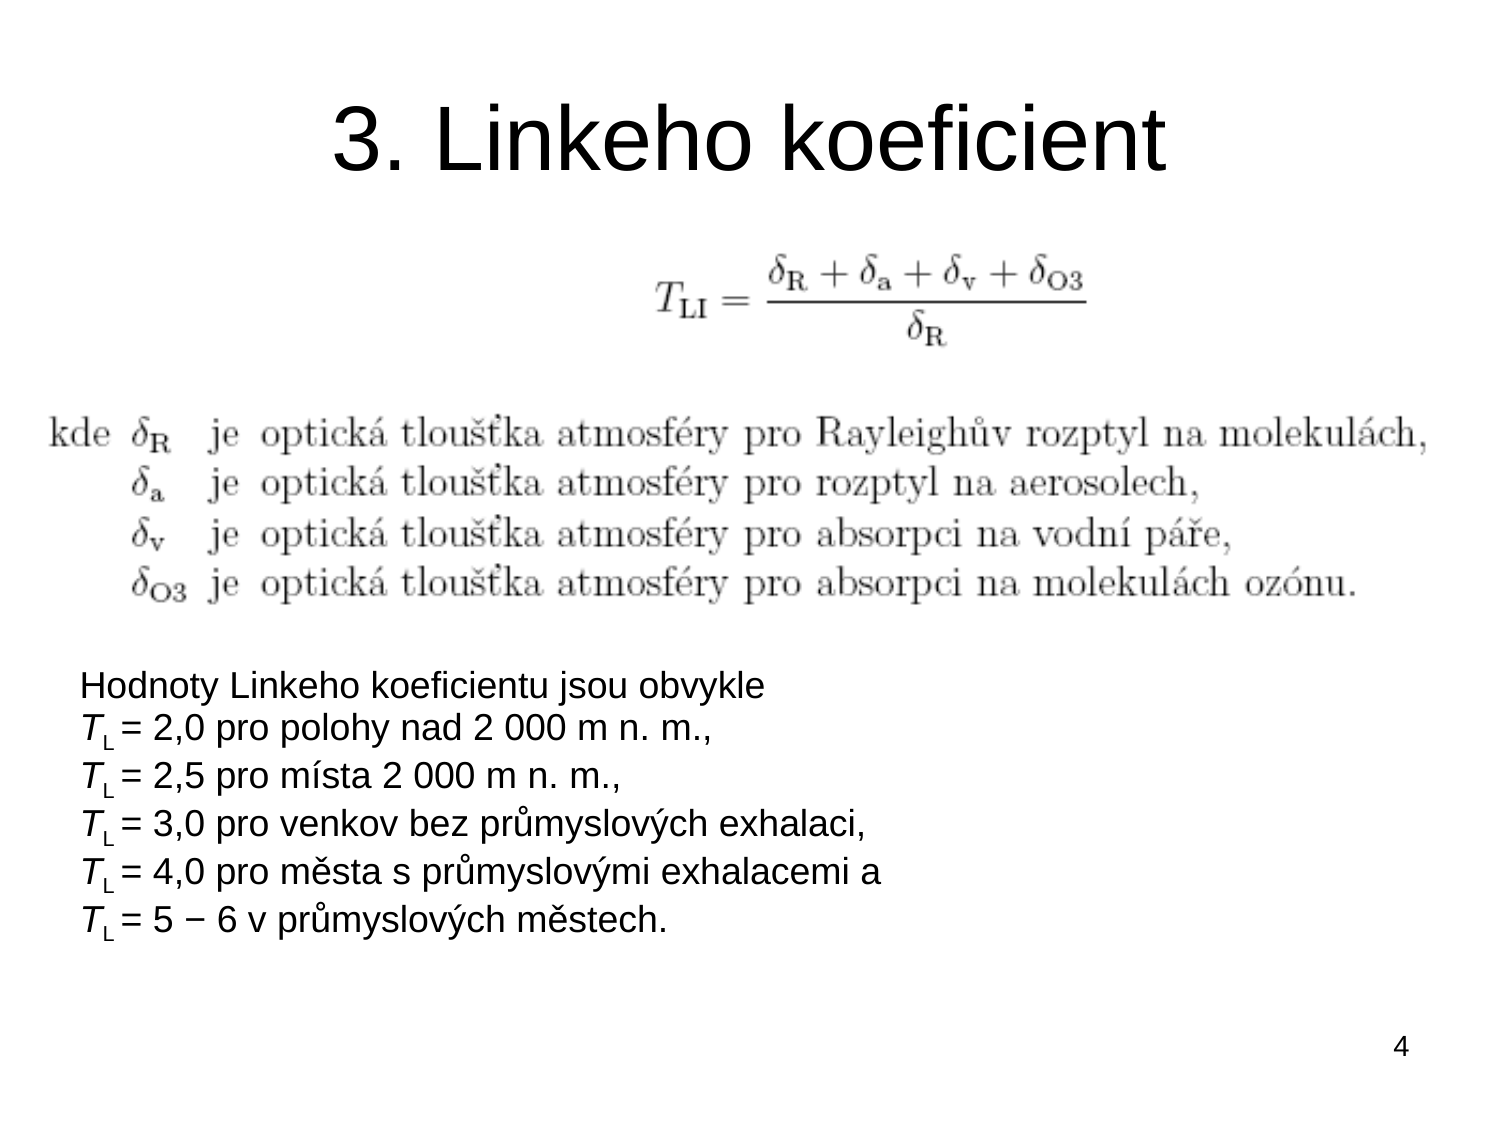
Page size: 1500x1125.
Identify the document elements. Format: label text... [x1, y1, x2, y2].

picture [0, 231, 1500, 637]
title 3. Linkeho koeficient [75, 45, 1425, 231]
text_box Hodnoty Linkeho koeficientu jsou obvykle TL = 2,0 pro polohy nad 2 000 m n. m., TL = 2,5 pro místa 2 000 m n. m., TL = 3,0 pro venkov bez průmyslových exhalaci, TL = 4,0 pro města s průmyslovými exhalacemi a TL = 5 − 6 v průmyslových městech. [64, 657, 1436, 955]
